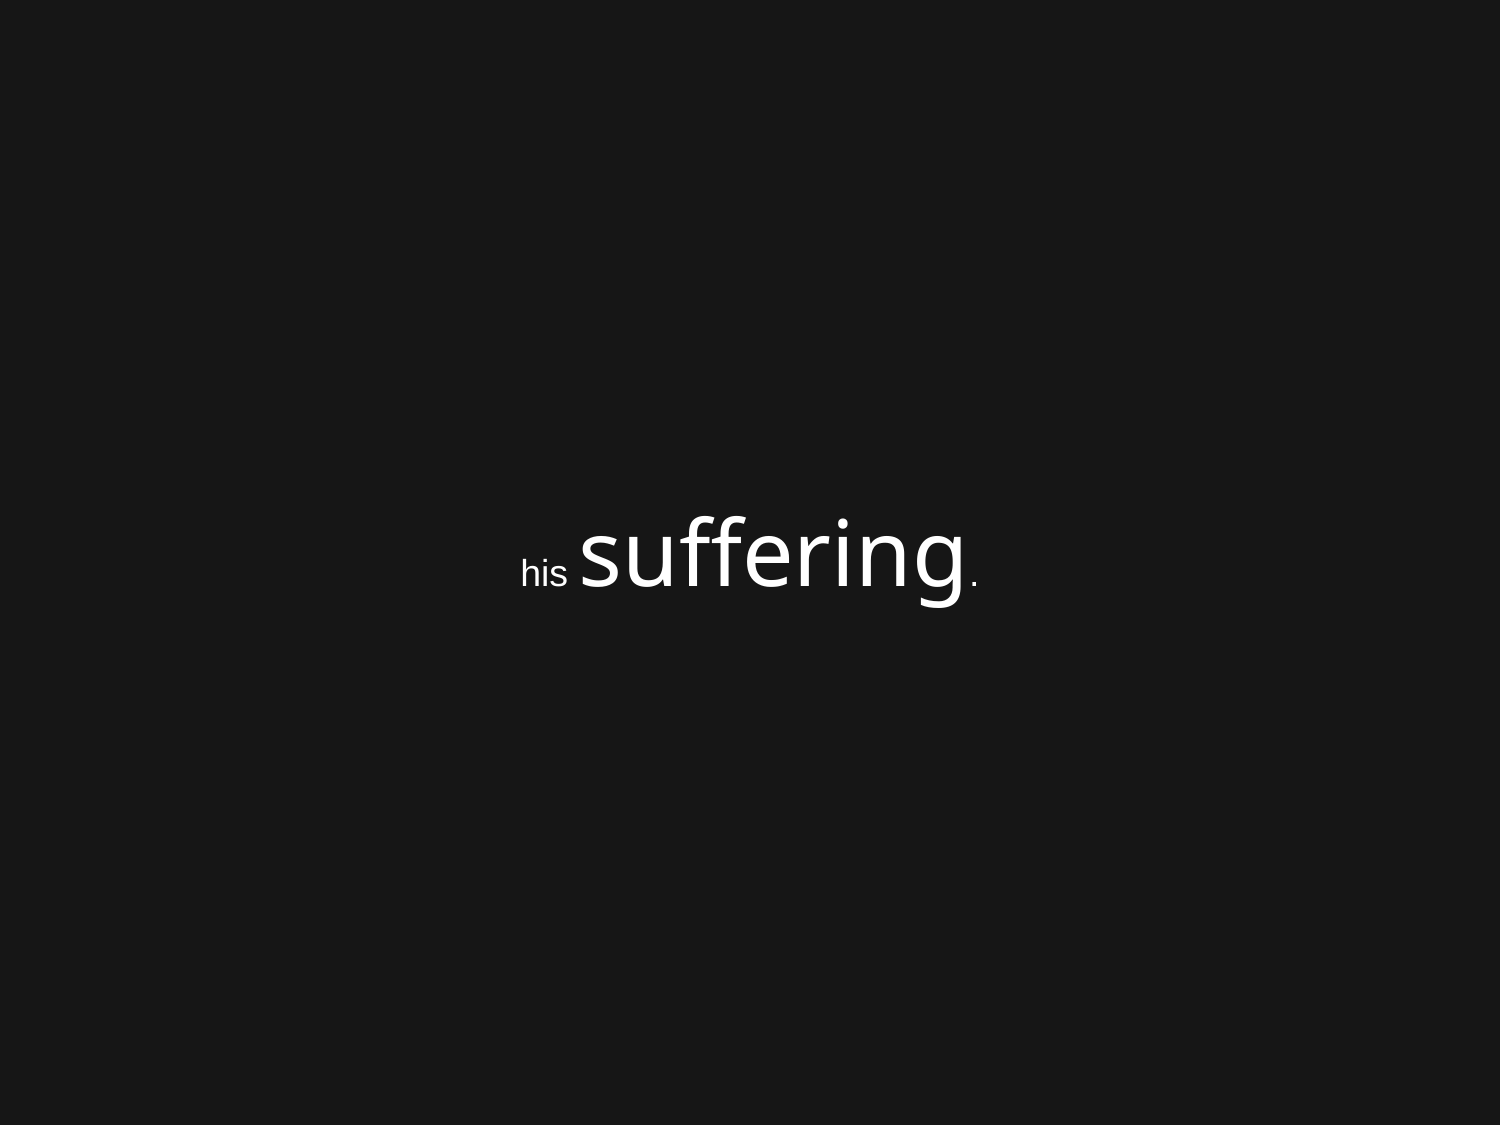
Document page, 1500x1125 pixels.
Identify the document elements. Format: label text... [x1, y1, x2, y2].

text_box his suffering. [0, 487, 1500, 613]
